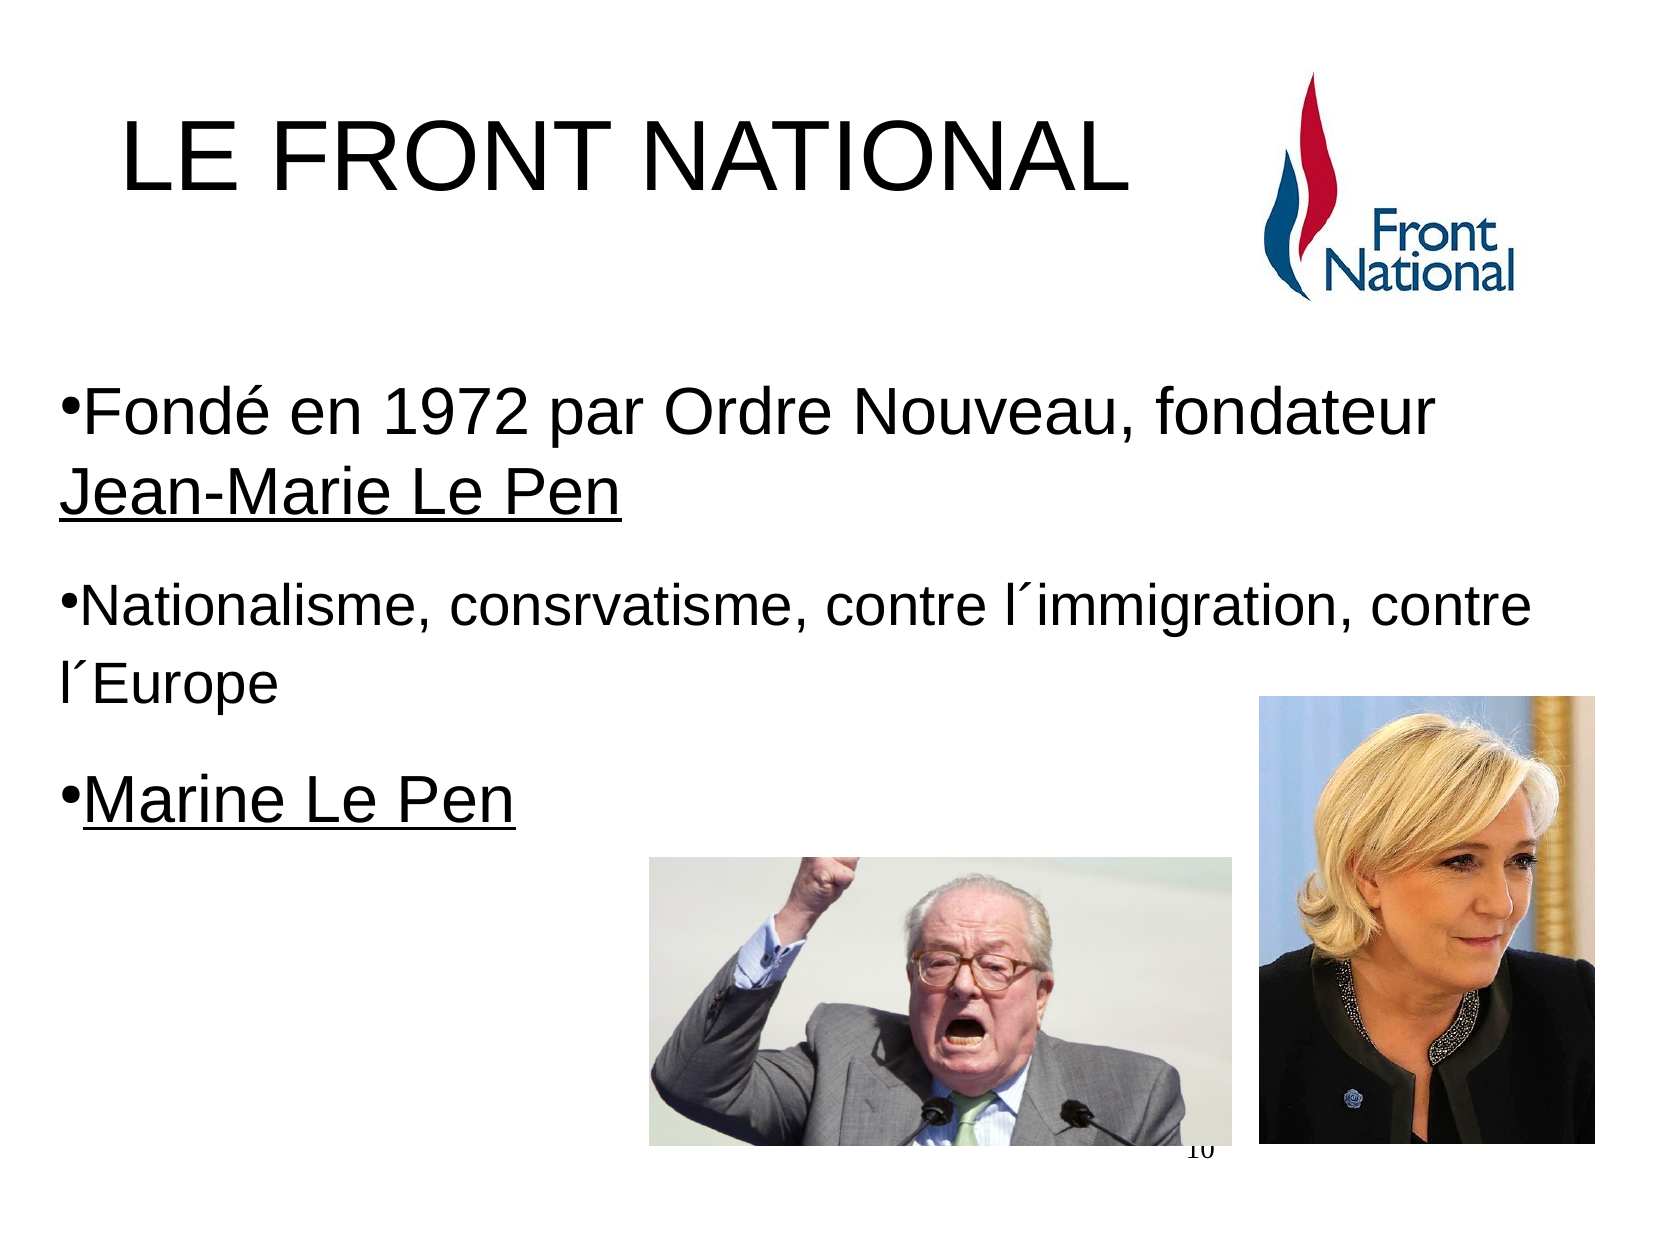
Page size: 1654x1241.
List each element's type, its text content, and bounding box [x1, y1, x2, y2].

picture [649, 857, 1232, 1146]
text_box [1185, 1129, 1571, 1216]
picture [1216, 23, 1571, 378]
title LE FRONT NATIONAL [0, 47, 1216, 255]
picture [1259, 696, 1595, 1144]
list Fondé en 1972 par Ordre Nouveau, fondateur Jean-Marie Le Pen Nationalisme, consrvatisme, contre l´immigration, contre l´Europe Marine Le Pen [59, 367, 1548, 1087]
